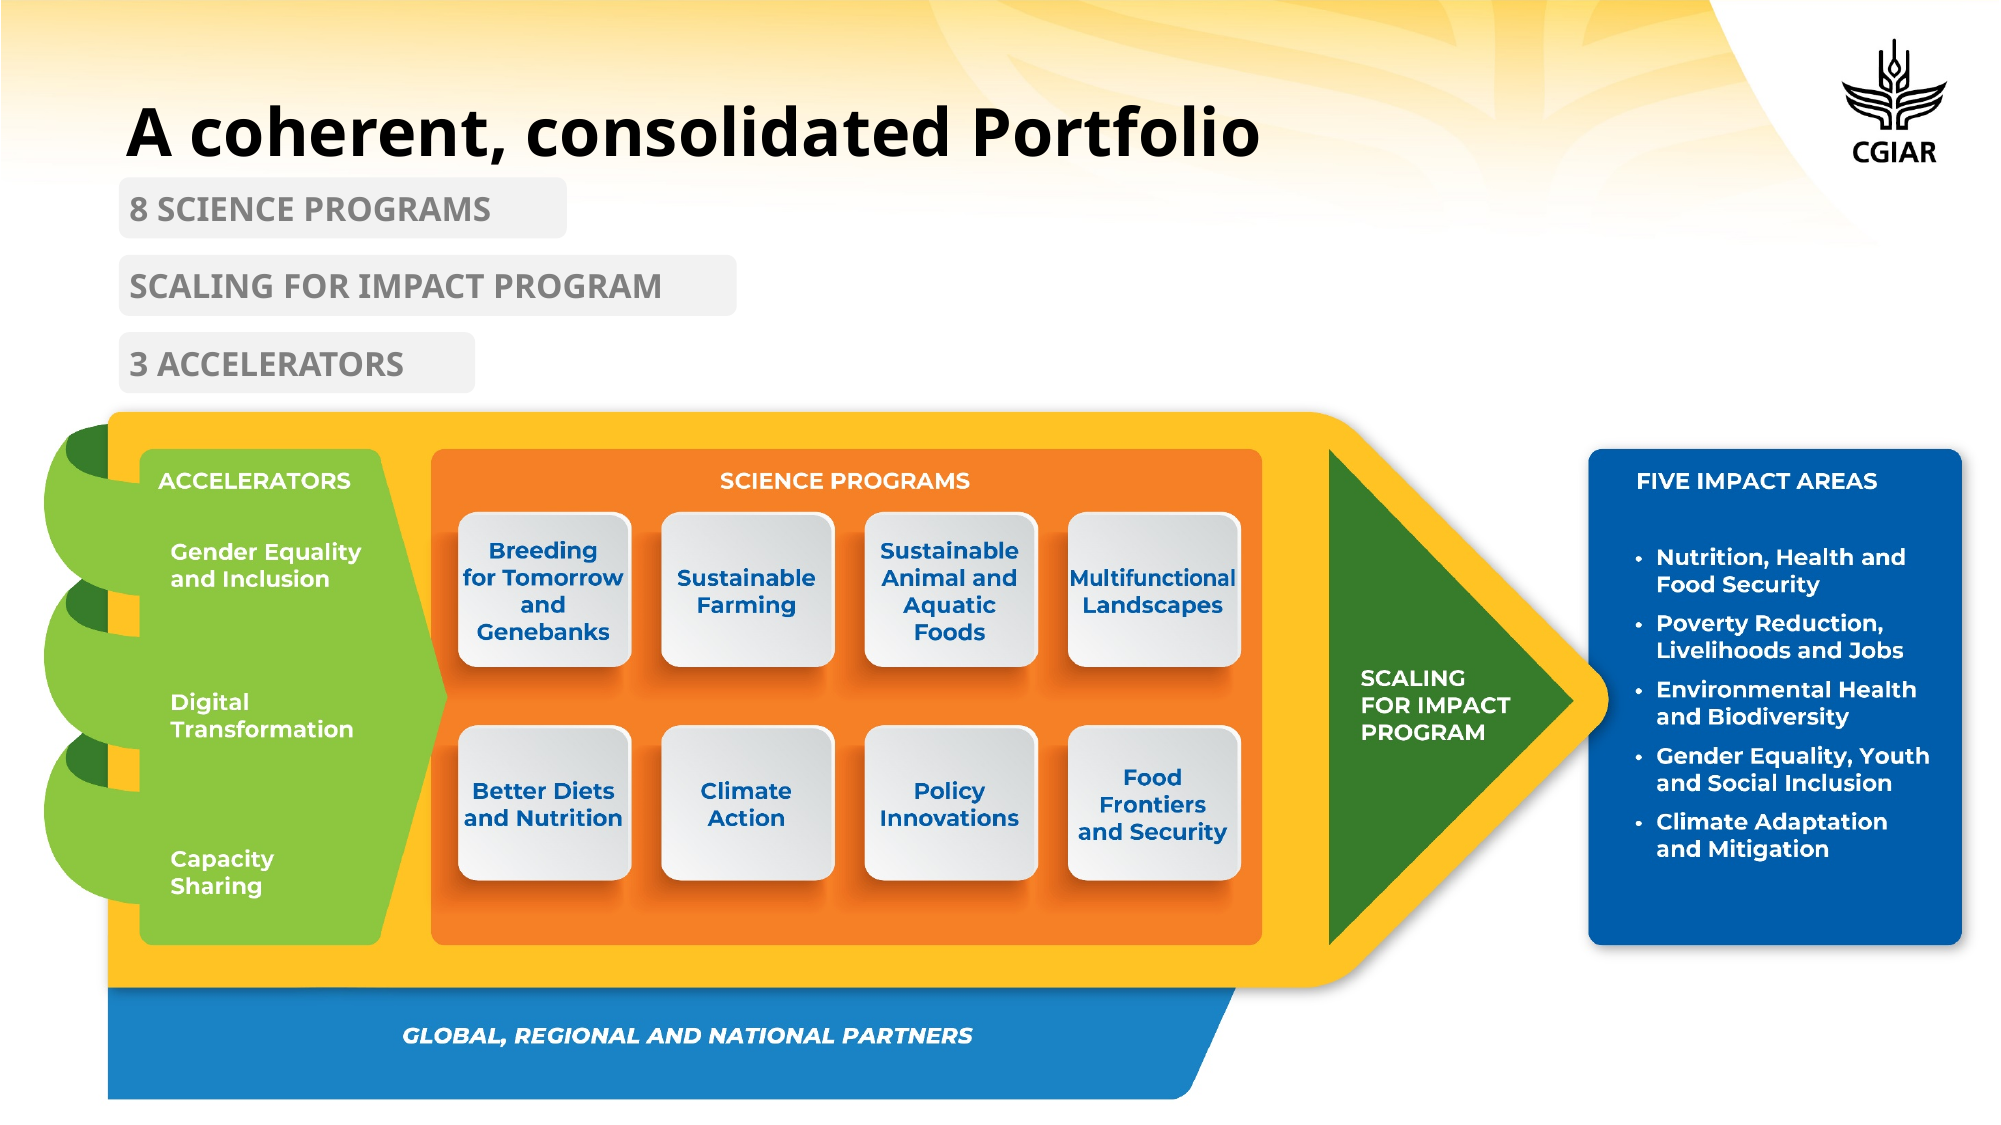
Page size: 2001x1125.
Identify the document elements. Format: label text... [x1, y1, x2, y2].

text_box 8 SCIENCE PROGRAMS [118, 177, 567, 239]
text_box SCALING FOR IMPACT PROGRAM [118, 254, 737, 316]
picture [0, 384, 2000, 1125]
title A coherent, consolidated Portfolio [118, 81, 1873, 178]
text_box 3 ACCELERATORS [118, 332, 476, 394]
